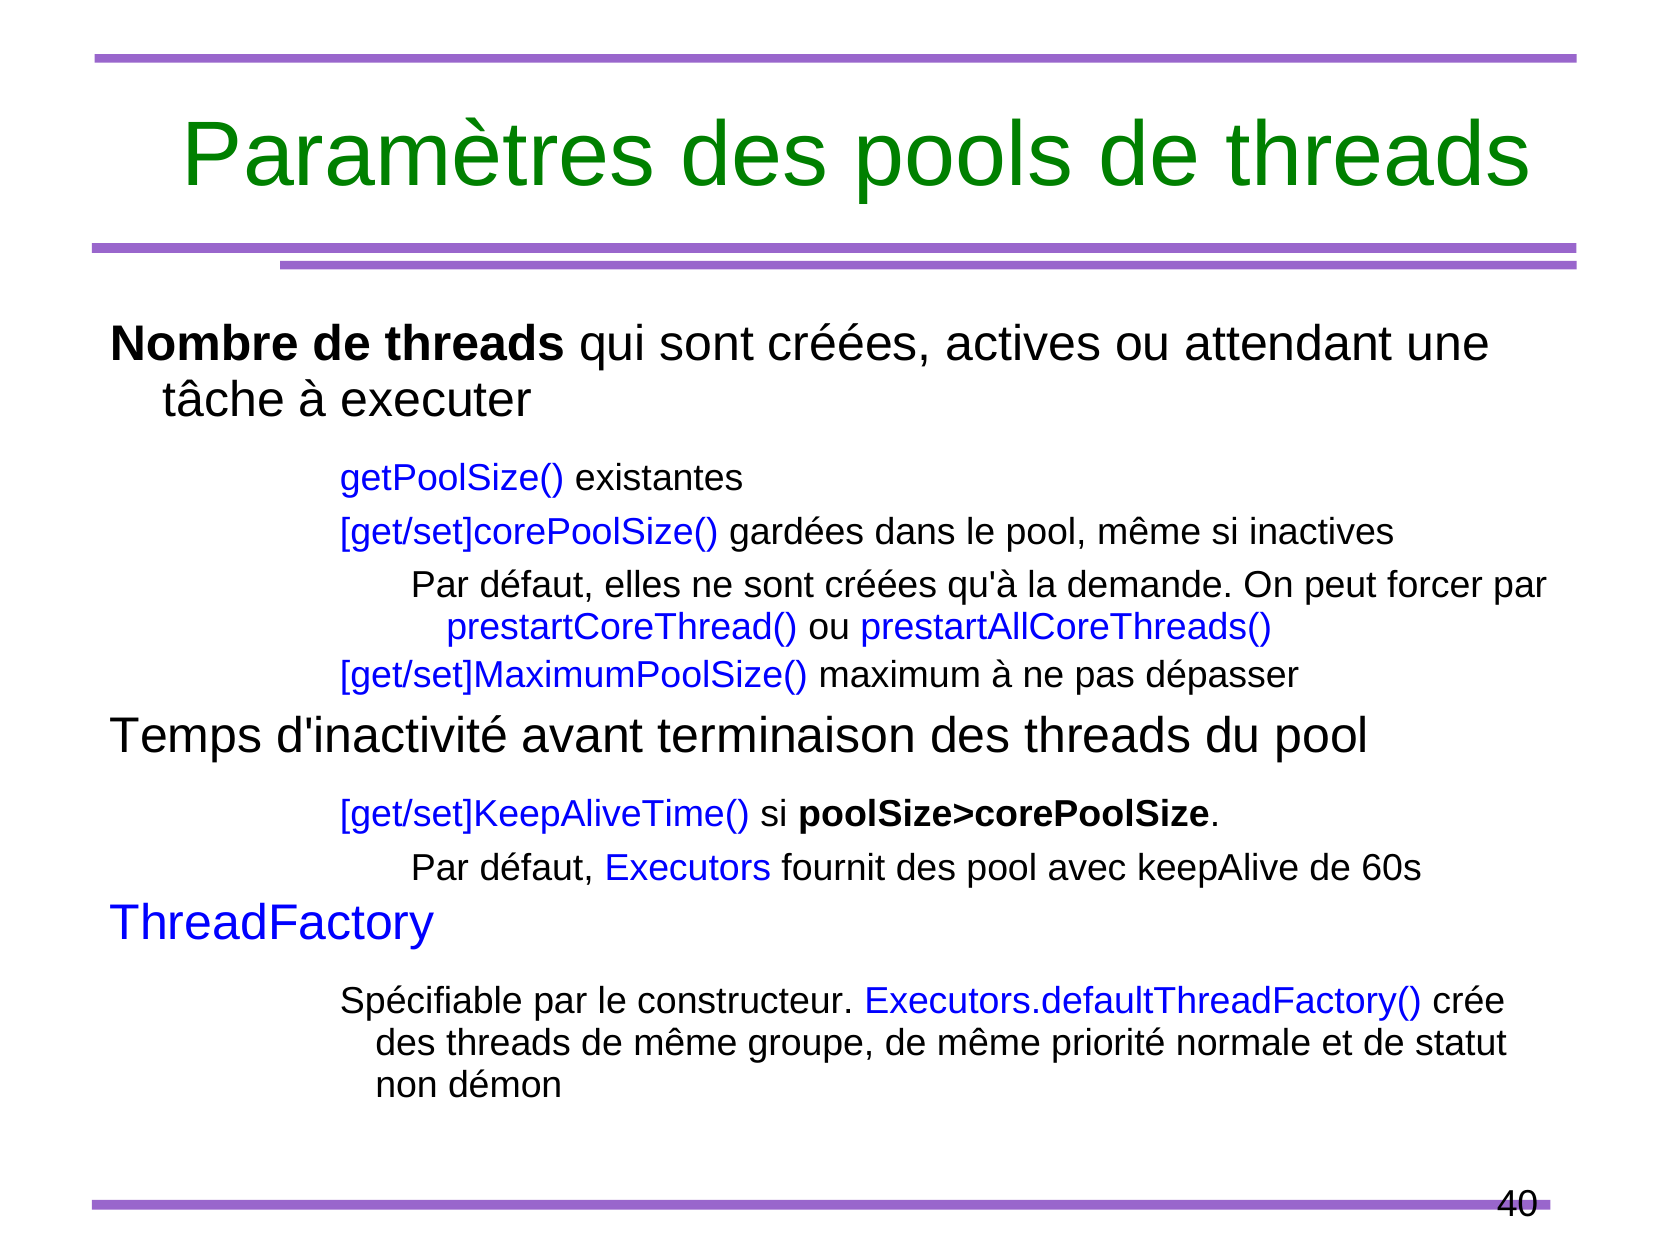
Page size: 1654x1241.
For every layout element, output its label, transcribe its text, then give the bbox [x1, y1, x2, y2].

list Nombre de threads qui sont créées, actives ou attendant une tâche à executer getPoolSize() existantes [get/set]corePoolSize() gardées dans le pool, même si inactives Par défaut, elles ne sont créées qu'à la demande. On peut forcer par prestartCoreThread() ou prestartAllCoreThreads() [get/set]MaximumPoolSize() maximum à ne pas dépasser Temps d'inactivité avant terminaison des threads du pool [get/set]KeepAliveTime() si poolSize>corePoolSize. Par défaut, Executors fournit des pool avec keepAlive de 60s ThreadFactory Spécifiable par le constructeur. Executors.defaultThreadFactory() crée des threads de même groupe, de même priorité normale et de statut non démon [92, 315, 1563, 1241]
title Paramètres des pools de threads [121, 49, 1534, 257]
